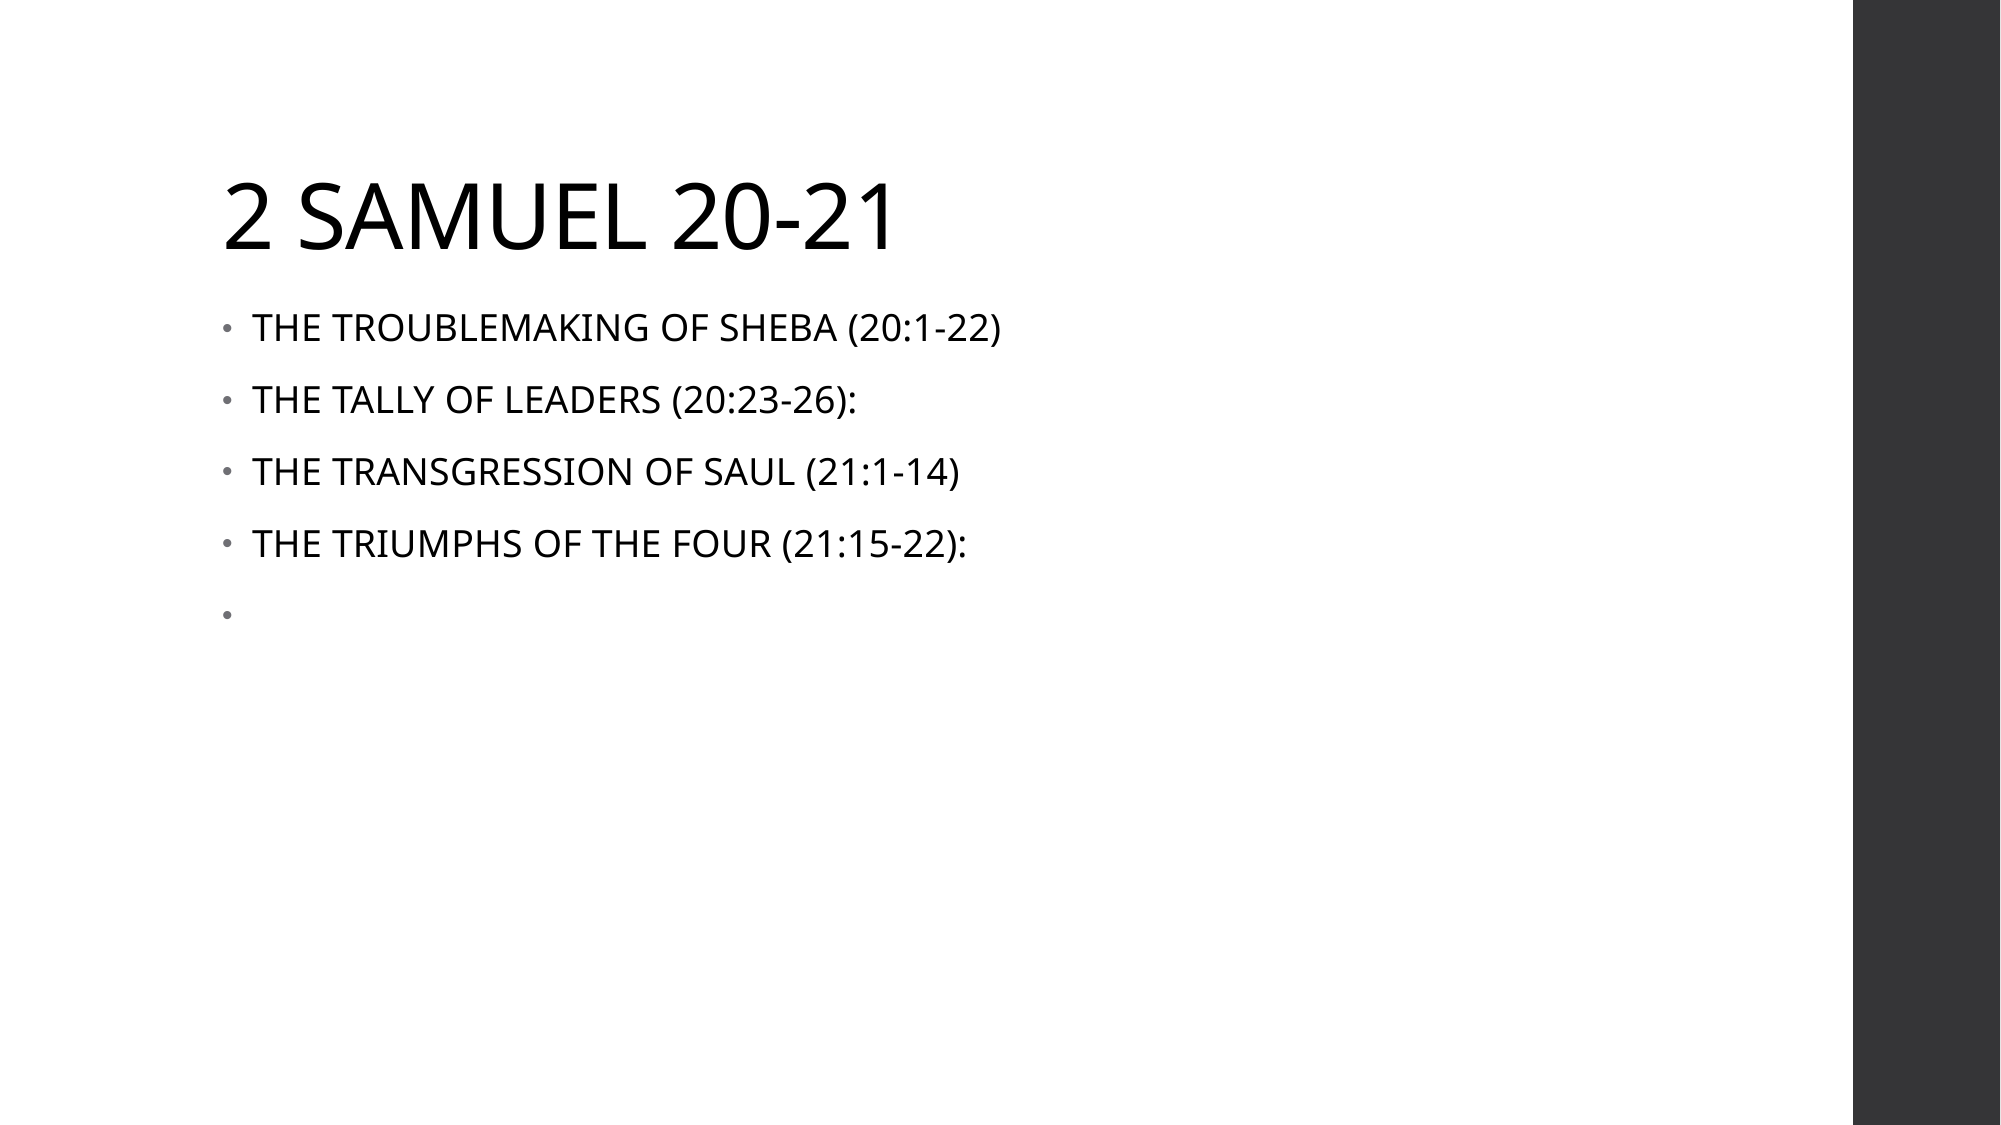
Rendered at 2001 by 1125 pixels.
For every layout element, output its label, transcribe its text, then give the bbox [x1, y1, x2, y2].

list THE TROUBLEMAKING OF SHEBA (20:1-22) THE TALLY OF LEADERS (20:23-26): THE TRANSGRESSION OF SAUL (21:1-14) THE TRIUMPHS OF THE FOUR (21:15-22): [206, 299, 1617, 1014]
title 2 SAMUEL 20-21 [206, 60, 1797, 278]
